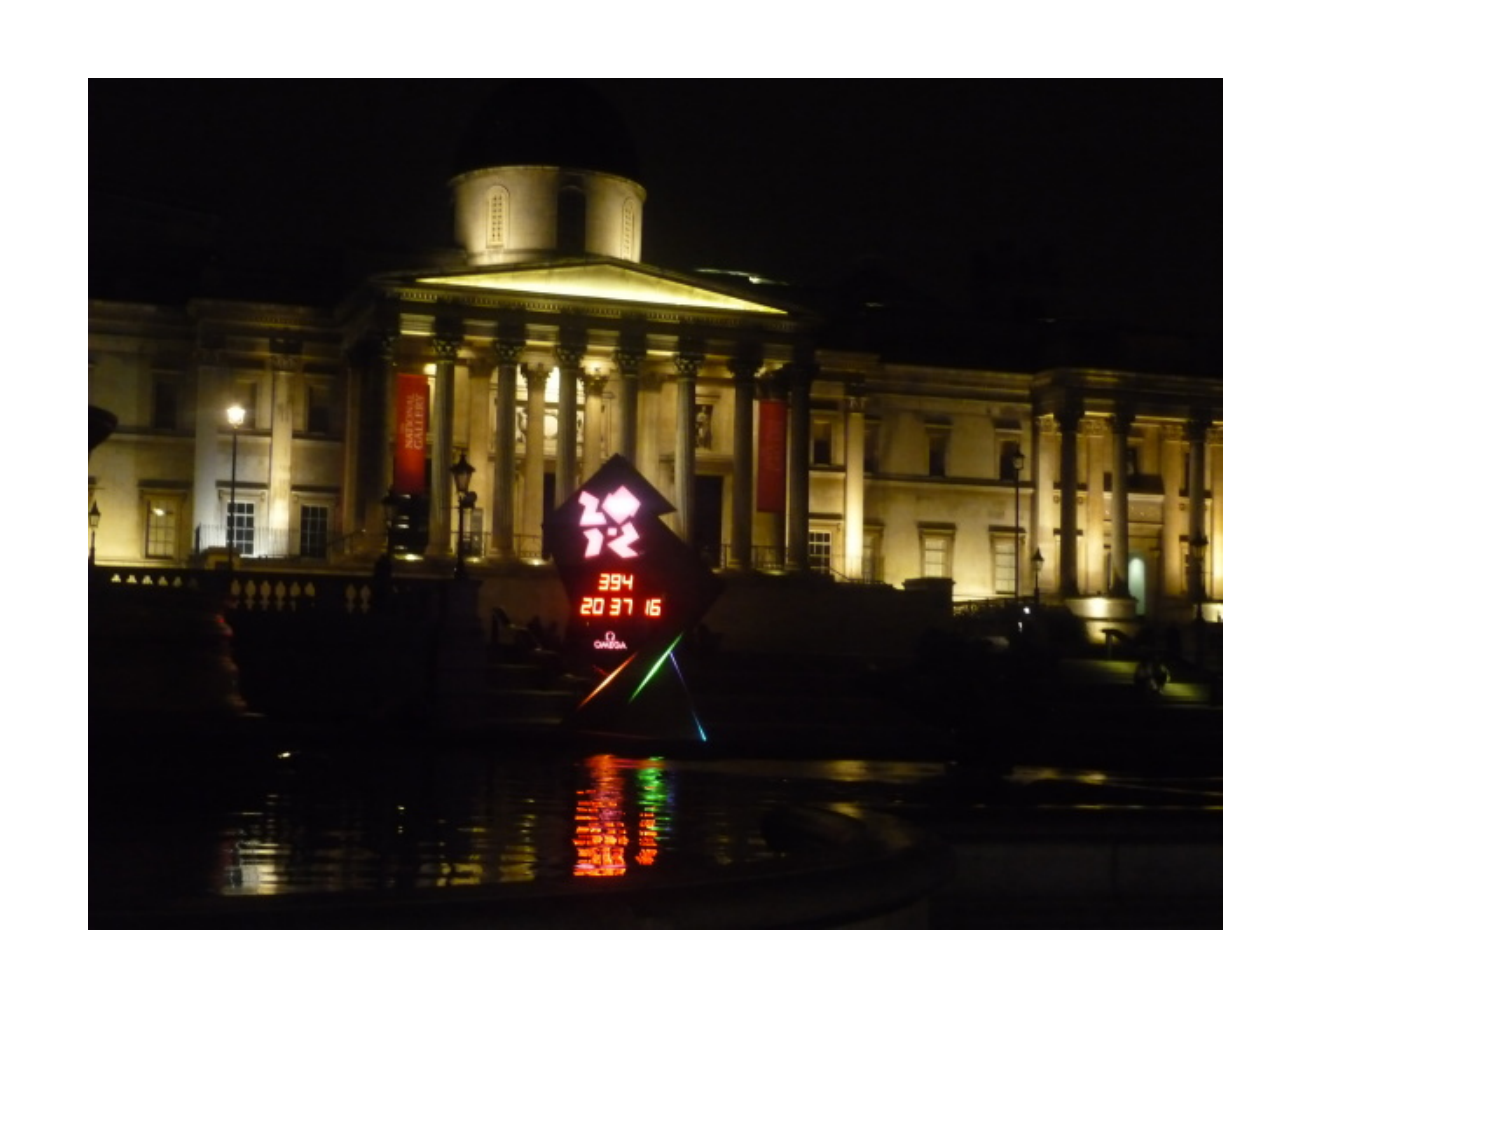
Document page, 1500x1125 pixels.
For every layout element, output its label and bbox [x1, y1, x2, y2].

picture [88, 78, 1223, 930]
